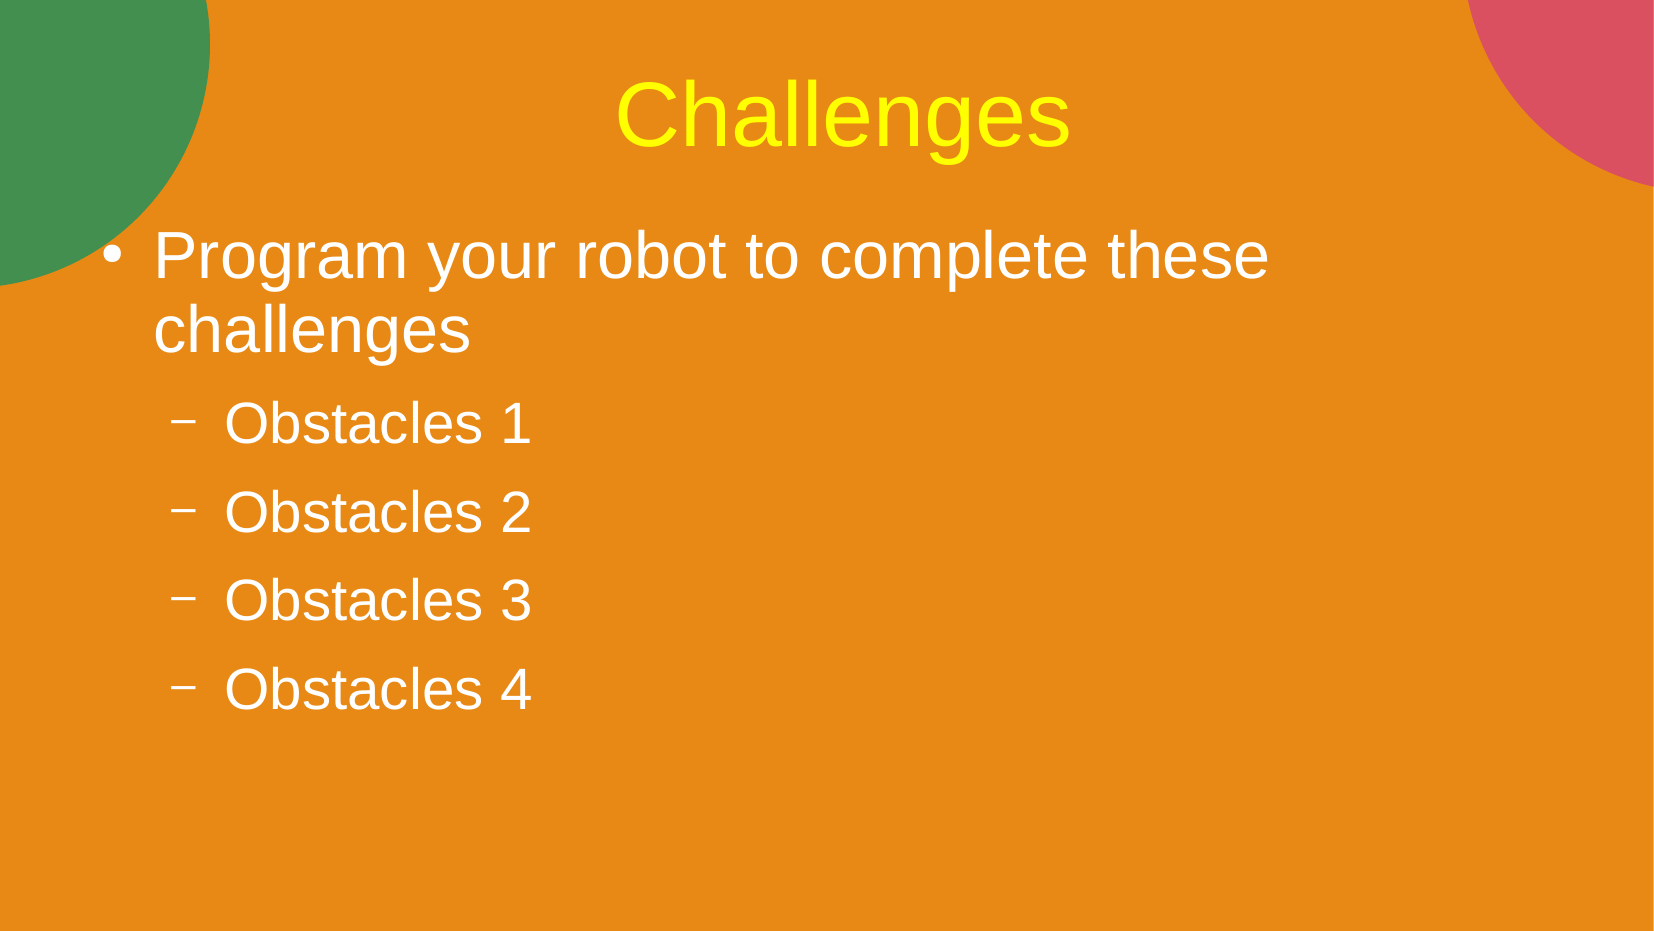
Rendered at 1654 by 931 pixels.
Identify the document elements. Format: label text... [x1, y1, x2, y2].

title Challenges [187, 37, 1501, 193]
list Program your robot to complete these challenges Obstacles 1 Obstacles 2 Obstacles 3 Obstacles 4 [82, 217, 1571, 758]
